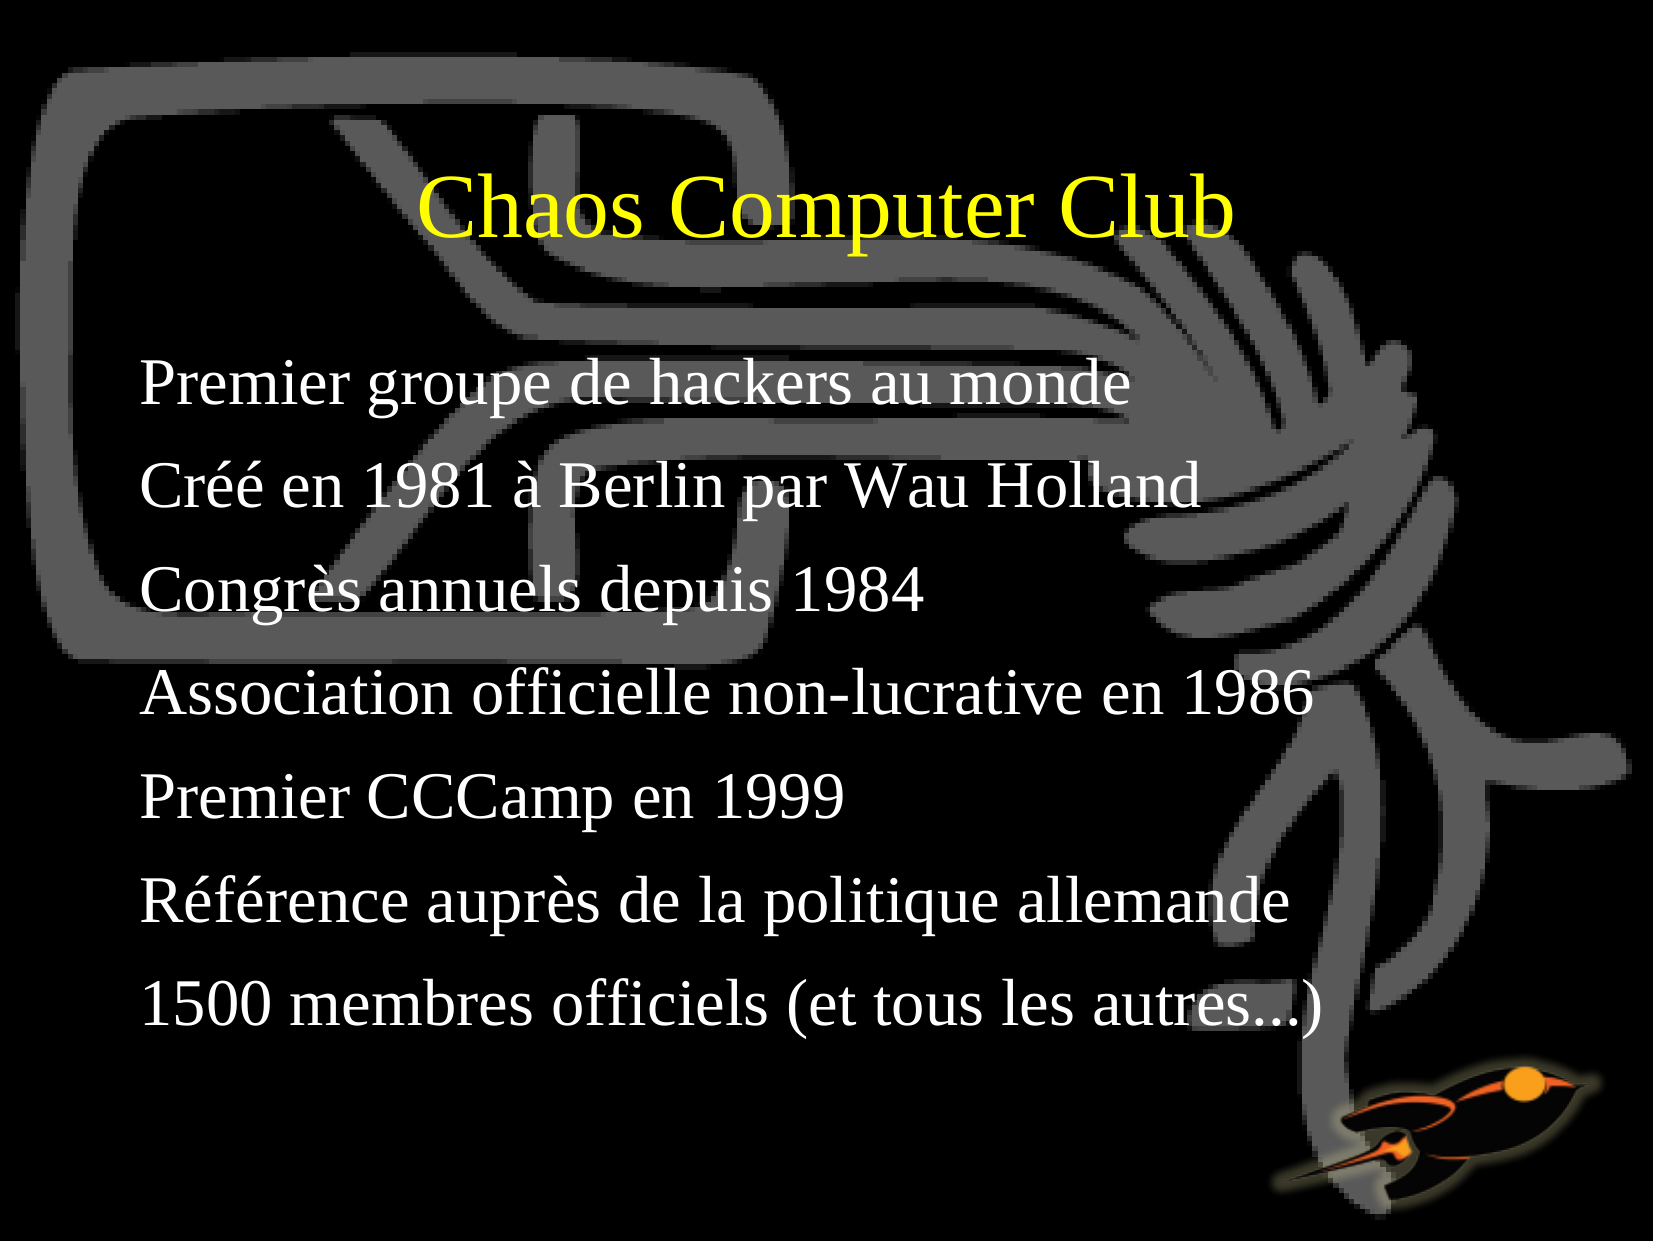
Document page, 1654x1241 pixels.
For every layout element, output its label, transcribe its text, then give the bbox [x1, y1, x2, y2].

title Chaos Computer Club [121, 102, 1533, 311]
picture [0, 26, 1653, 1241]
list Premier groupe de hackers au monde Créé en 1981 à Berlin par Wau Holland Congrès annuels depuis 1984 Association officielle non-lucrative en 1986 Premier CCCamp en 1999 Référence auprès de la politique allemande 1500 membres officiels (et tous les autres...) [121, 344, 1533, 1127]
